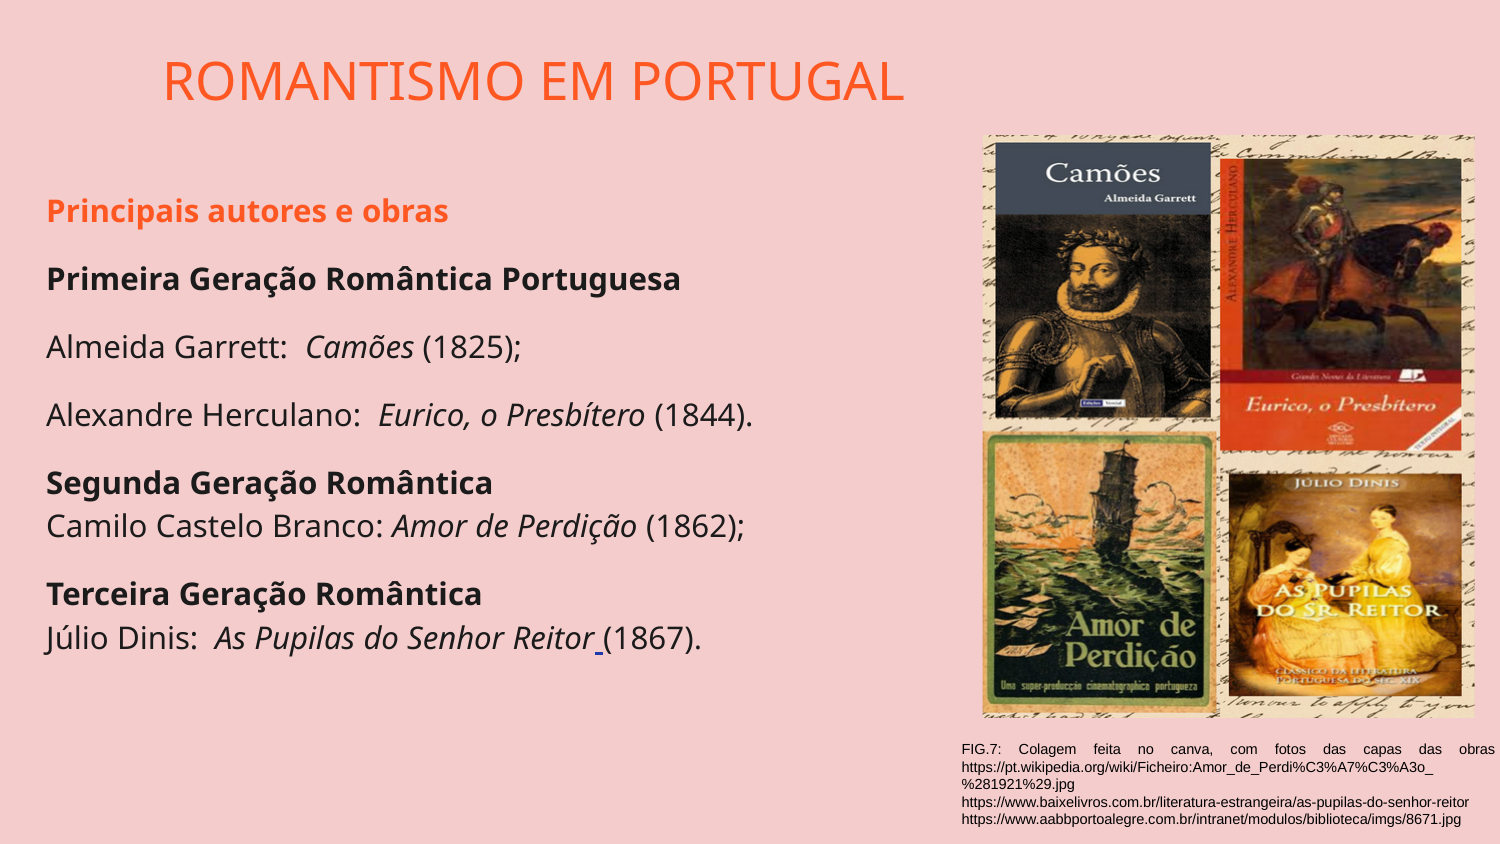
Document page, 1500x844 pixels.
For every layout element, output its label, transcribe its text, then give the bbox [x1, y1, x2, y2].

picture [982, 126, 1475, 718]
text_box Principais autores e obras Primeira Geração Romântica Portuguesa Almeida Garrett: Camões (1825); Alexandre Herculano: Eurico, o Presbítero (1844). Segunda Geração Romântica Camilo Castelo Branco: Amor de Perdição (1862); Terceira Geração Romântica Júlio Dinis: As Pupilas do Senhor Reitor (1867). [31, 170, 1500, 749]
title ROMANTISMO EM PORTUGAL [147, 32, 1500, 127]
text_box FIG.7: Colagem feita no canva, com fotos das capas das obras https://pt.wikipedia.org/wiki/Ficheiro:Amor_de_Perdi%C3%A7%C3%A3o_%281921%29.jpg https://www.baixelivros.com.br/literatura-estrangeira/as-pupilas-do-senhor-reitor https://www.aabbportoalegre.com.br/intranet/modulos/biblioteca/imgs/8671.jpg [946, 725, 1500, 843]
